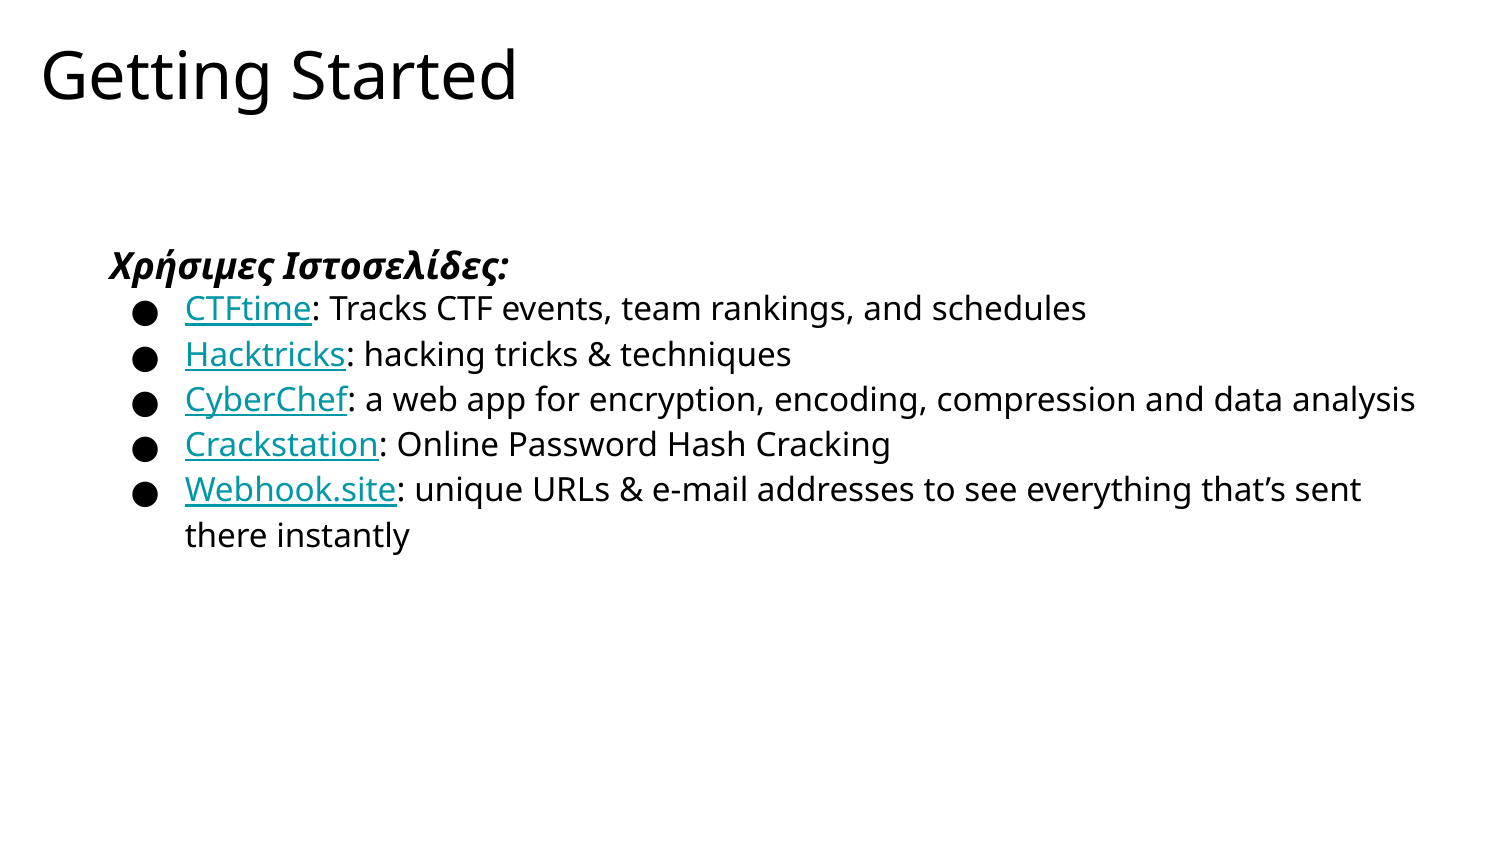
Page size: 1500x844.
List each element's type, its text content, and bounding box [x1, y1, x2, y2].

text_box Getting Started >_Websites to use [25, 23, 1465, 195]
text_box Χρήσιμες Ιστοσελίδες: CTFtime: Tracks CTF events, team rankings, and schedules Hacktricks: hacking tricks & techniques CyberChef: a web app for encryption, encoding, compression and data analysis Crackstation: Online Password Hash Cracking Webhook.site: unique URLs & e-mail addresses to see everything that’s sent there instantly [94, 235, 1436, 771]
